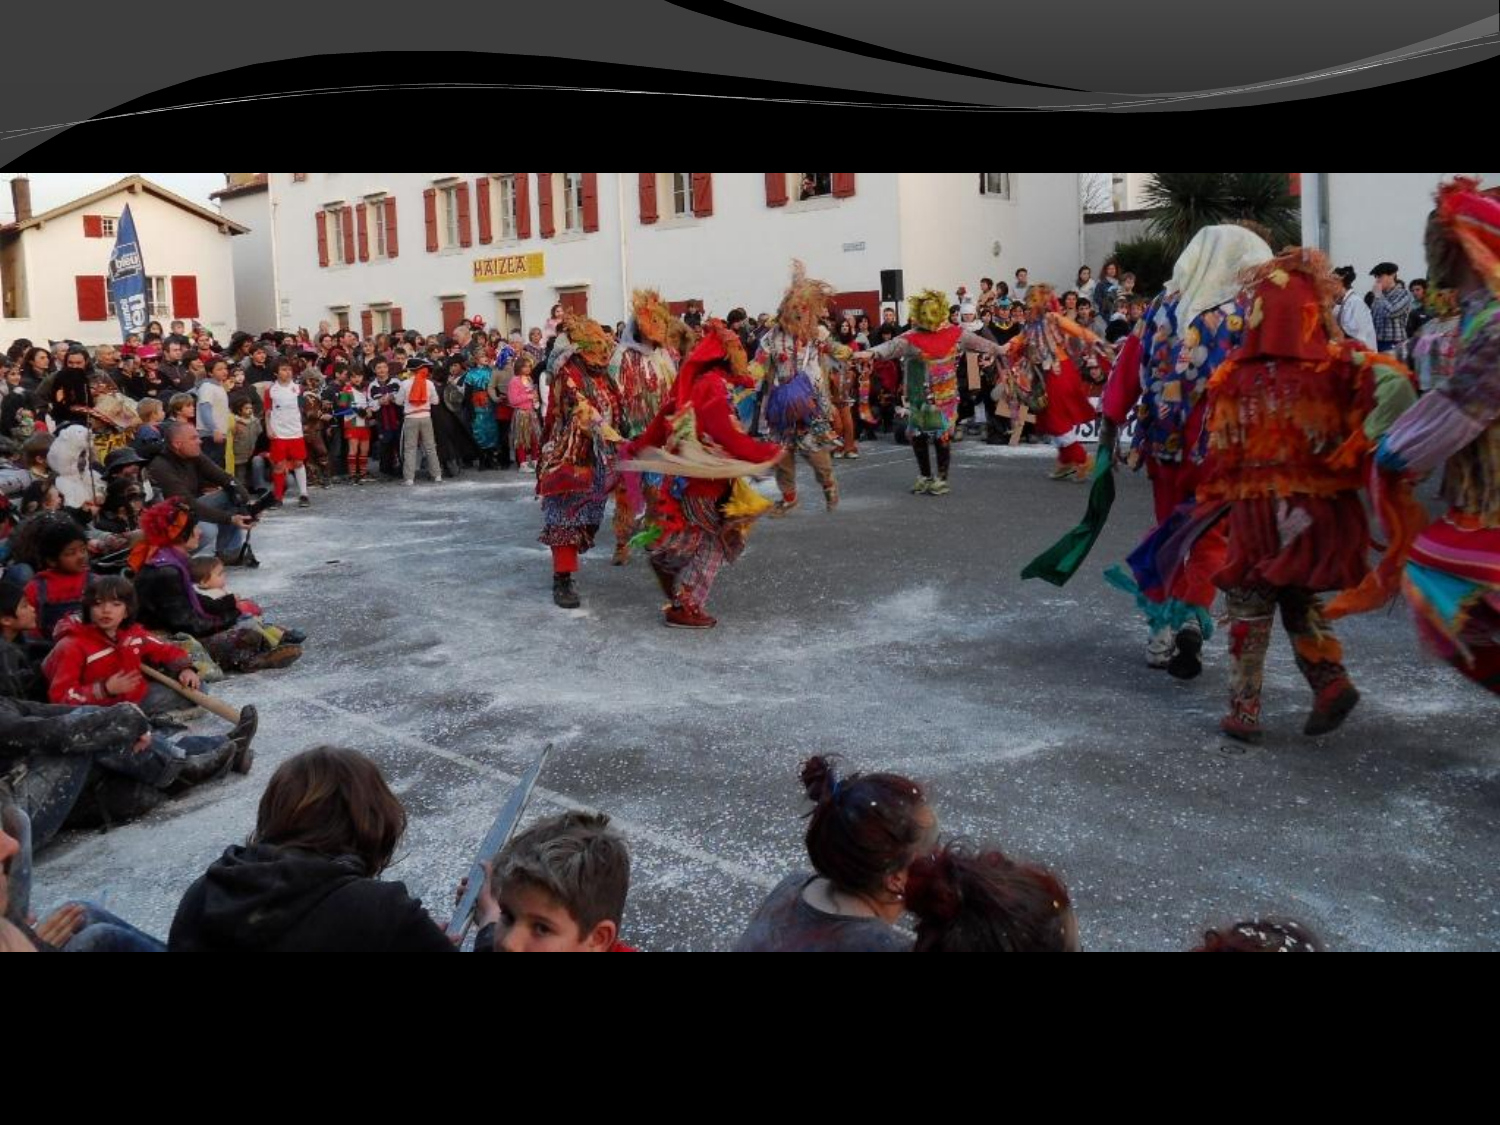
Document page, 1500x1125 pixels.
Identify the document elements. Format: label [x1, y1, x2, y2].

picture [0, 173, 1500, 952]
picture [0, 33, 1500, 140]
